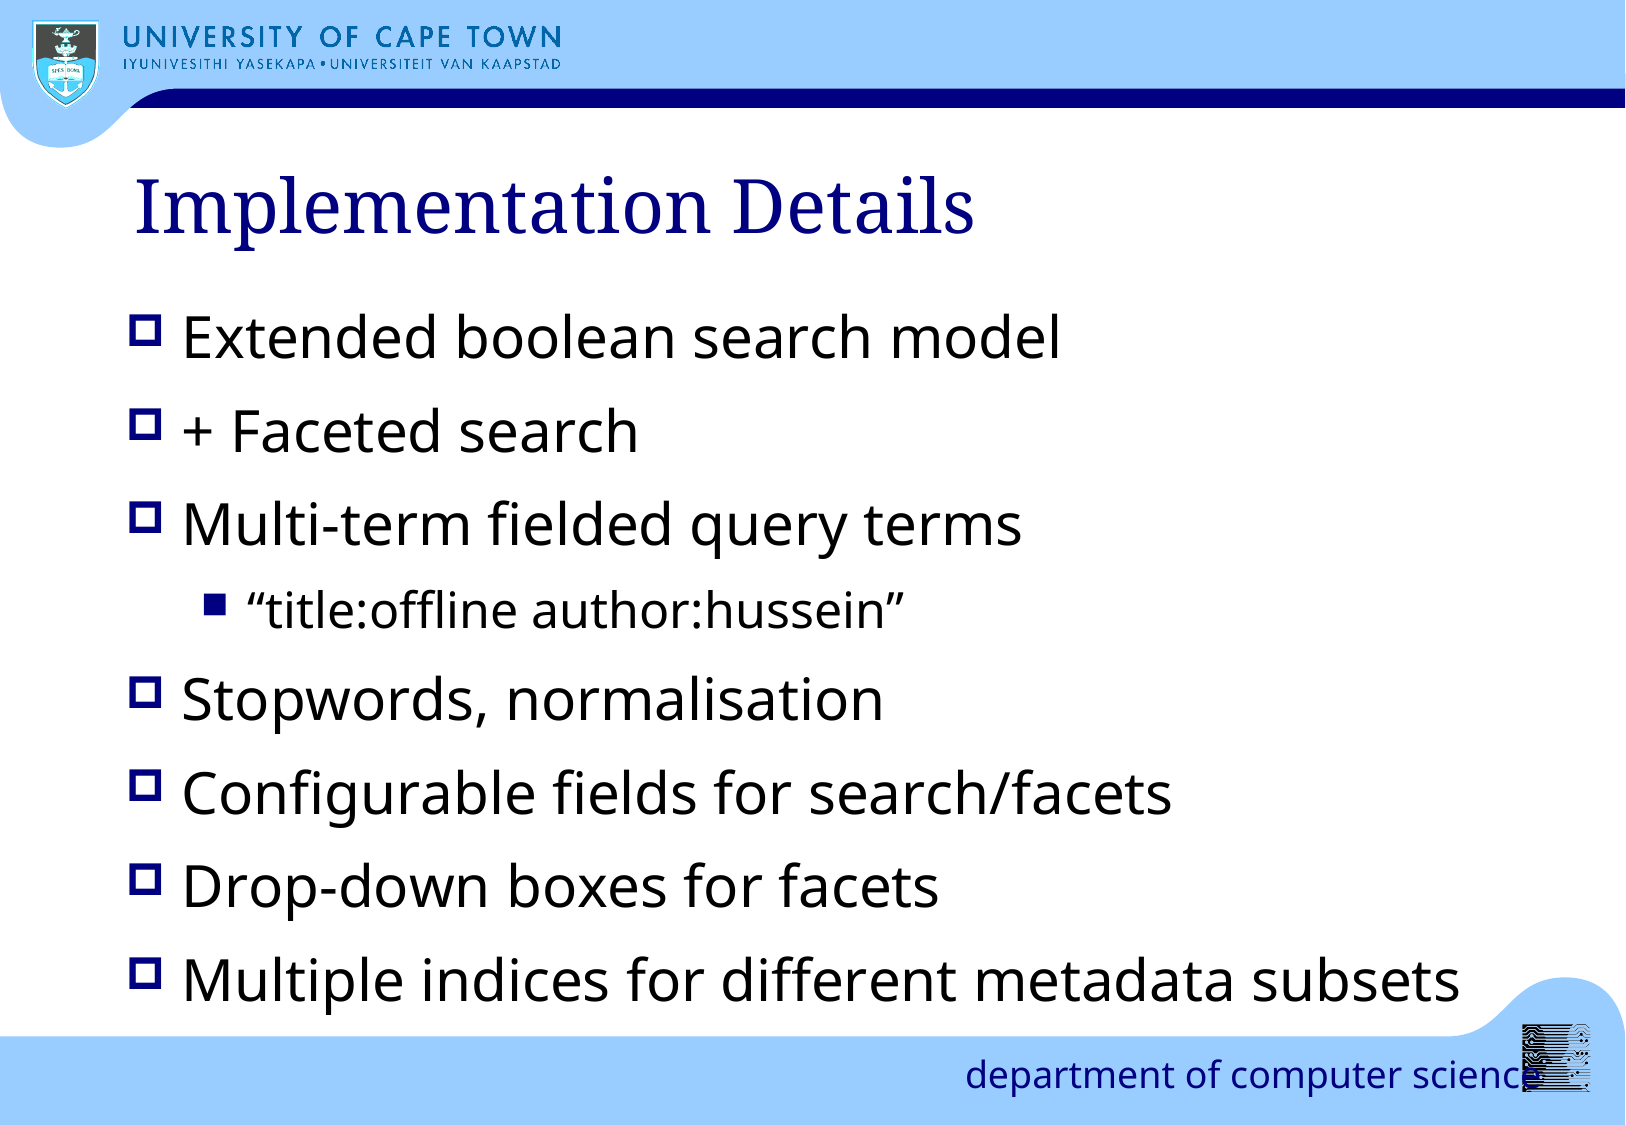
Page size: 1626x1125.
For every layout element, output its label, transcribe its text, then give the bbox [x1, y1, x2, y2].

picture [1526, 1070, 1536, 1076]
list Extended boolean search model + Faceted search Multi-term fielded query terms “title:offline author:hussein” Stopwords, normalisation Configurable fields for search/facets Drop-down boxes for facets Multiple indices for different metadata subsets [125, 296, 1570, 952]
picture [120, 23, 563, 71]
title Implementation Details [134, 140, 1571, 268]
picture [1522, 1024, 1591, 1092]
